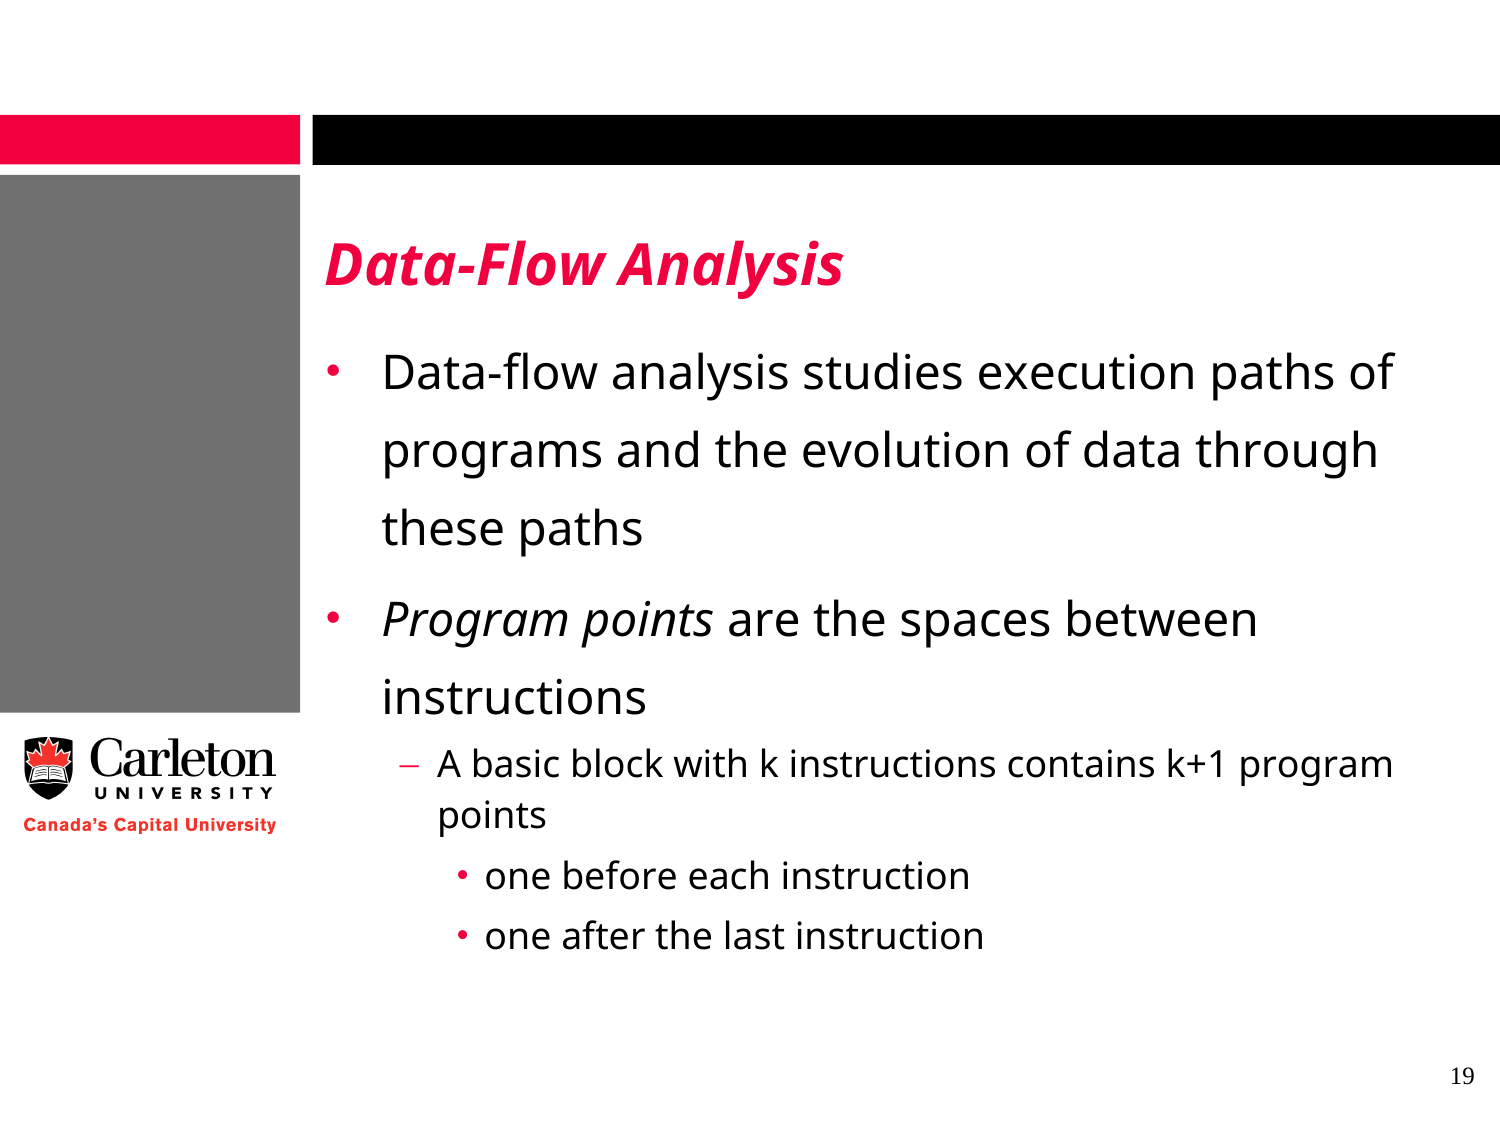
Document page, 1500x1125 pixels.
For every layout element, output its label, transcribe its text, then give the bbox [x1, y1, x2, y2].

picture [24, 737, 276, 834]
list Data-flow analysis studies execution paths of programs and the evolution of data through these paths Program points are the spaces between instructions A basic block with k instructions contains k+1 program points one before each instruction one after the last instruction [324, 324, 1450, 1036]
title Data-Flow Analysis [324, 187, 1450, 324]
